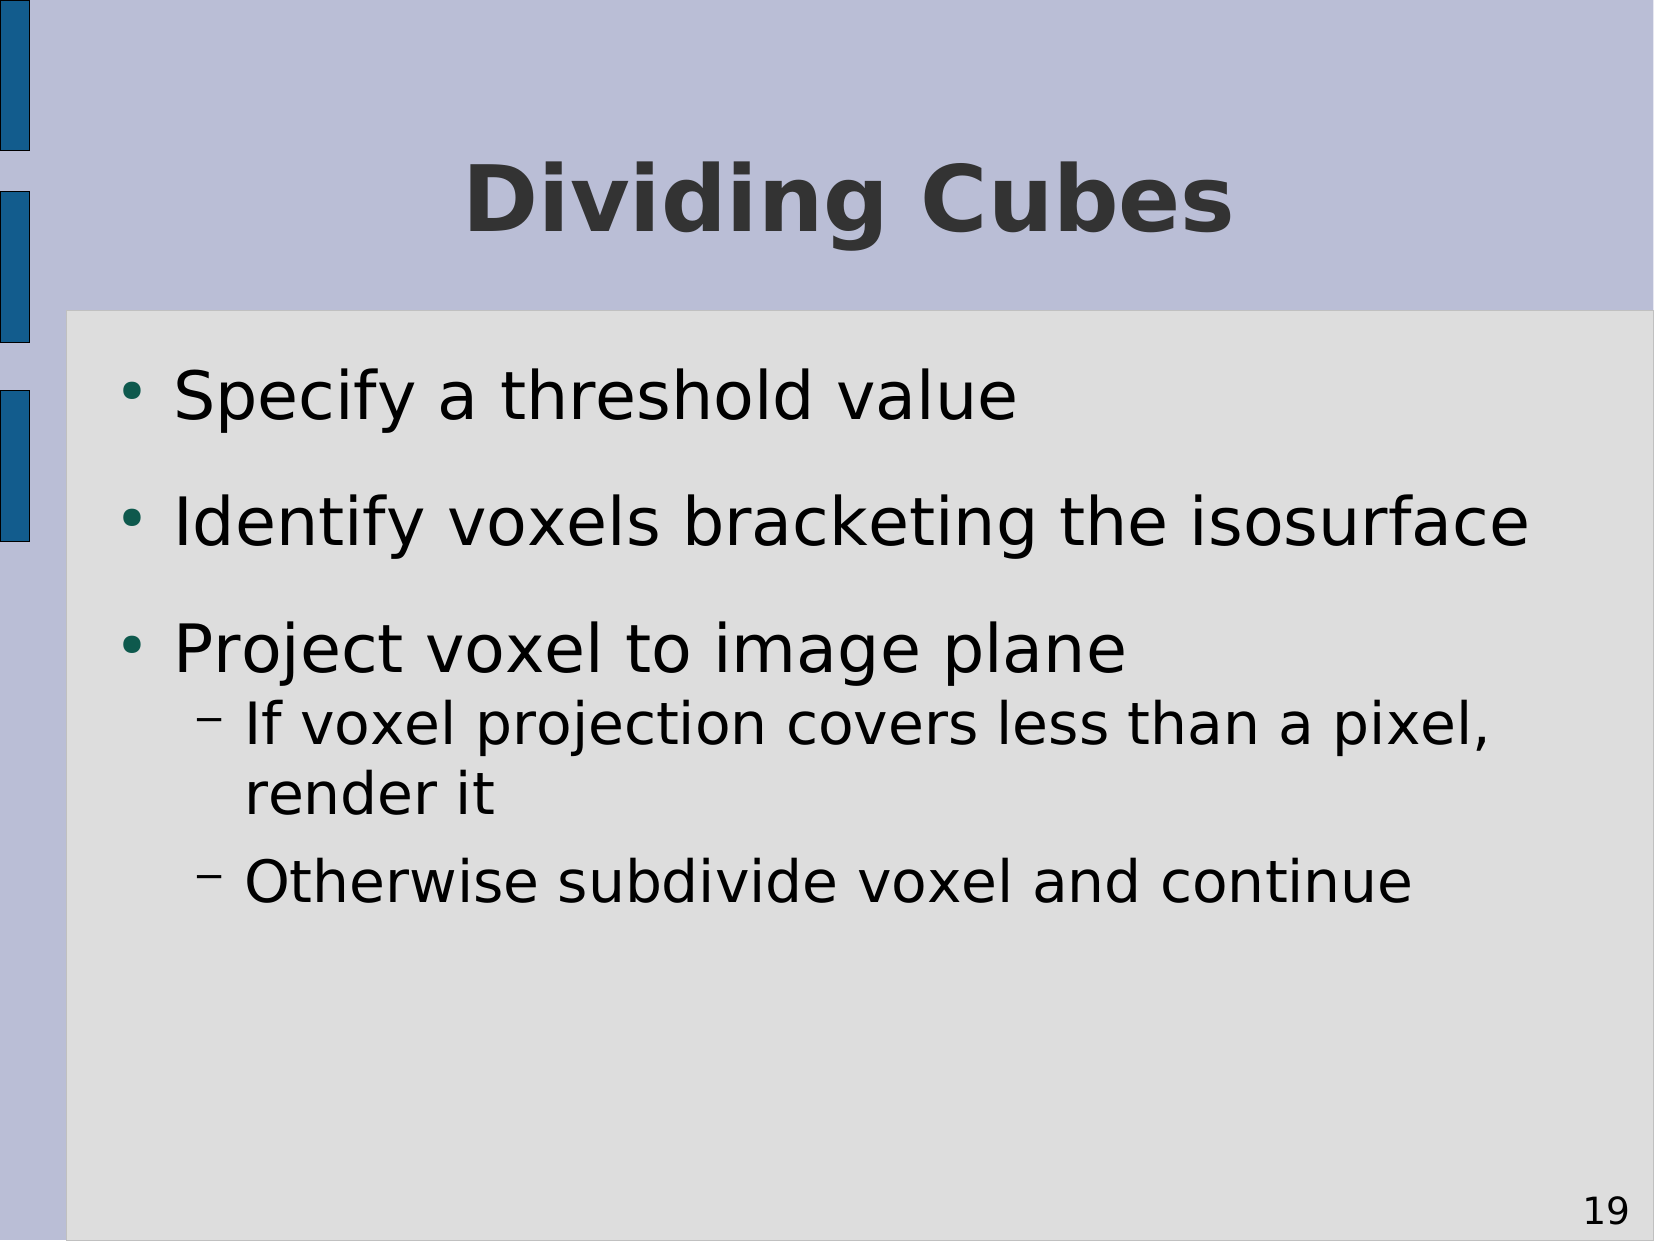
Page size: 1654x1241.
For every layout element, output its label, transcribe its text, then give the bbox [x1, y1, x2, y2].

list Specify a threshold value Identify voxels bracketing the isosurface Project voxel to image plane If voxel projection covers less than a pixel, render it Otherwise subdivide voxel and continue [87, 344, 1639, 1191]
title Dividing Cubes [121, 91, 1534, 299]
